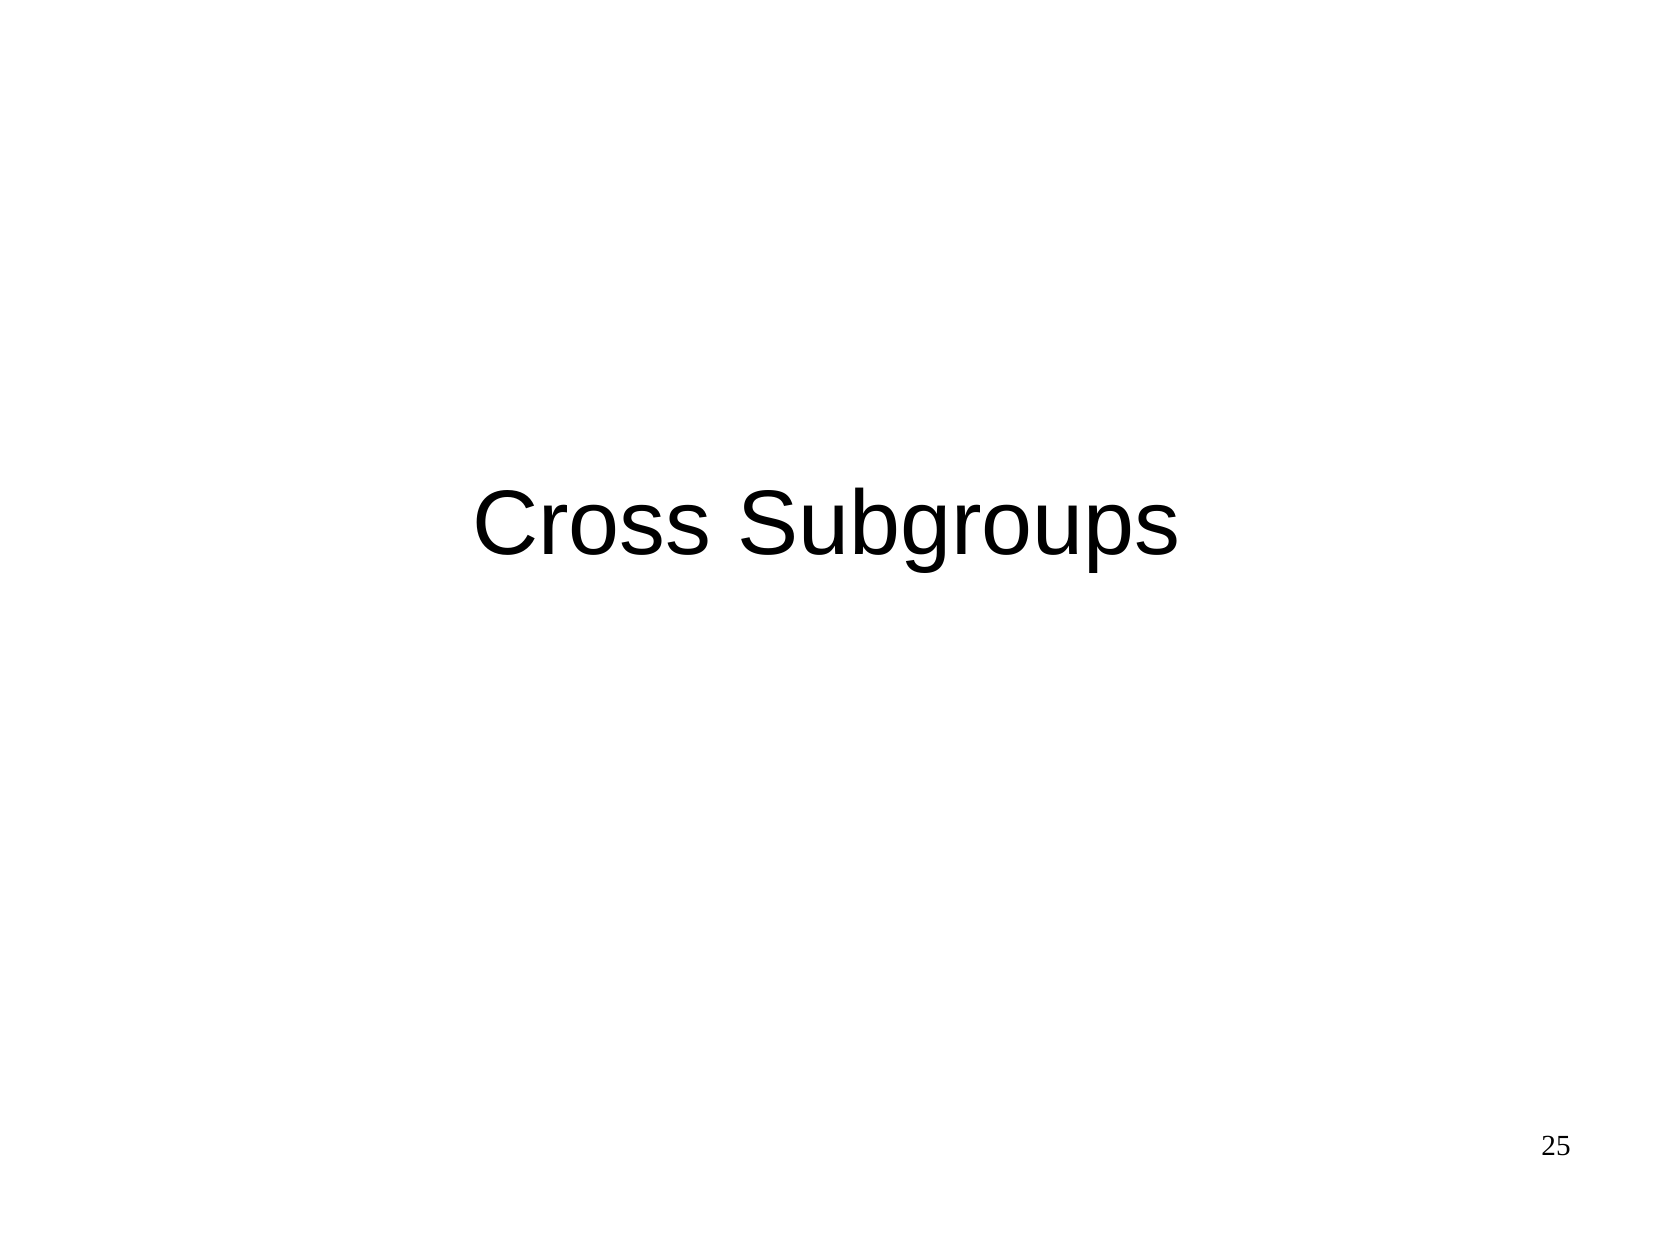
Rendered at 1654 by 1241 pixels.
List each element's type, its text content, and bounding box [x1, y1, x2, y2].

title Cross Subgroups [82, 418, 1571, 626]
